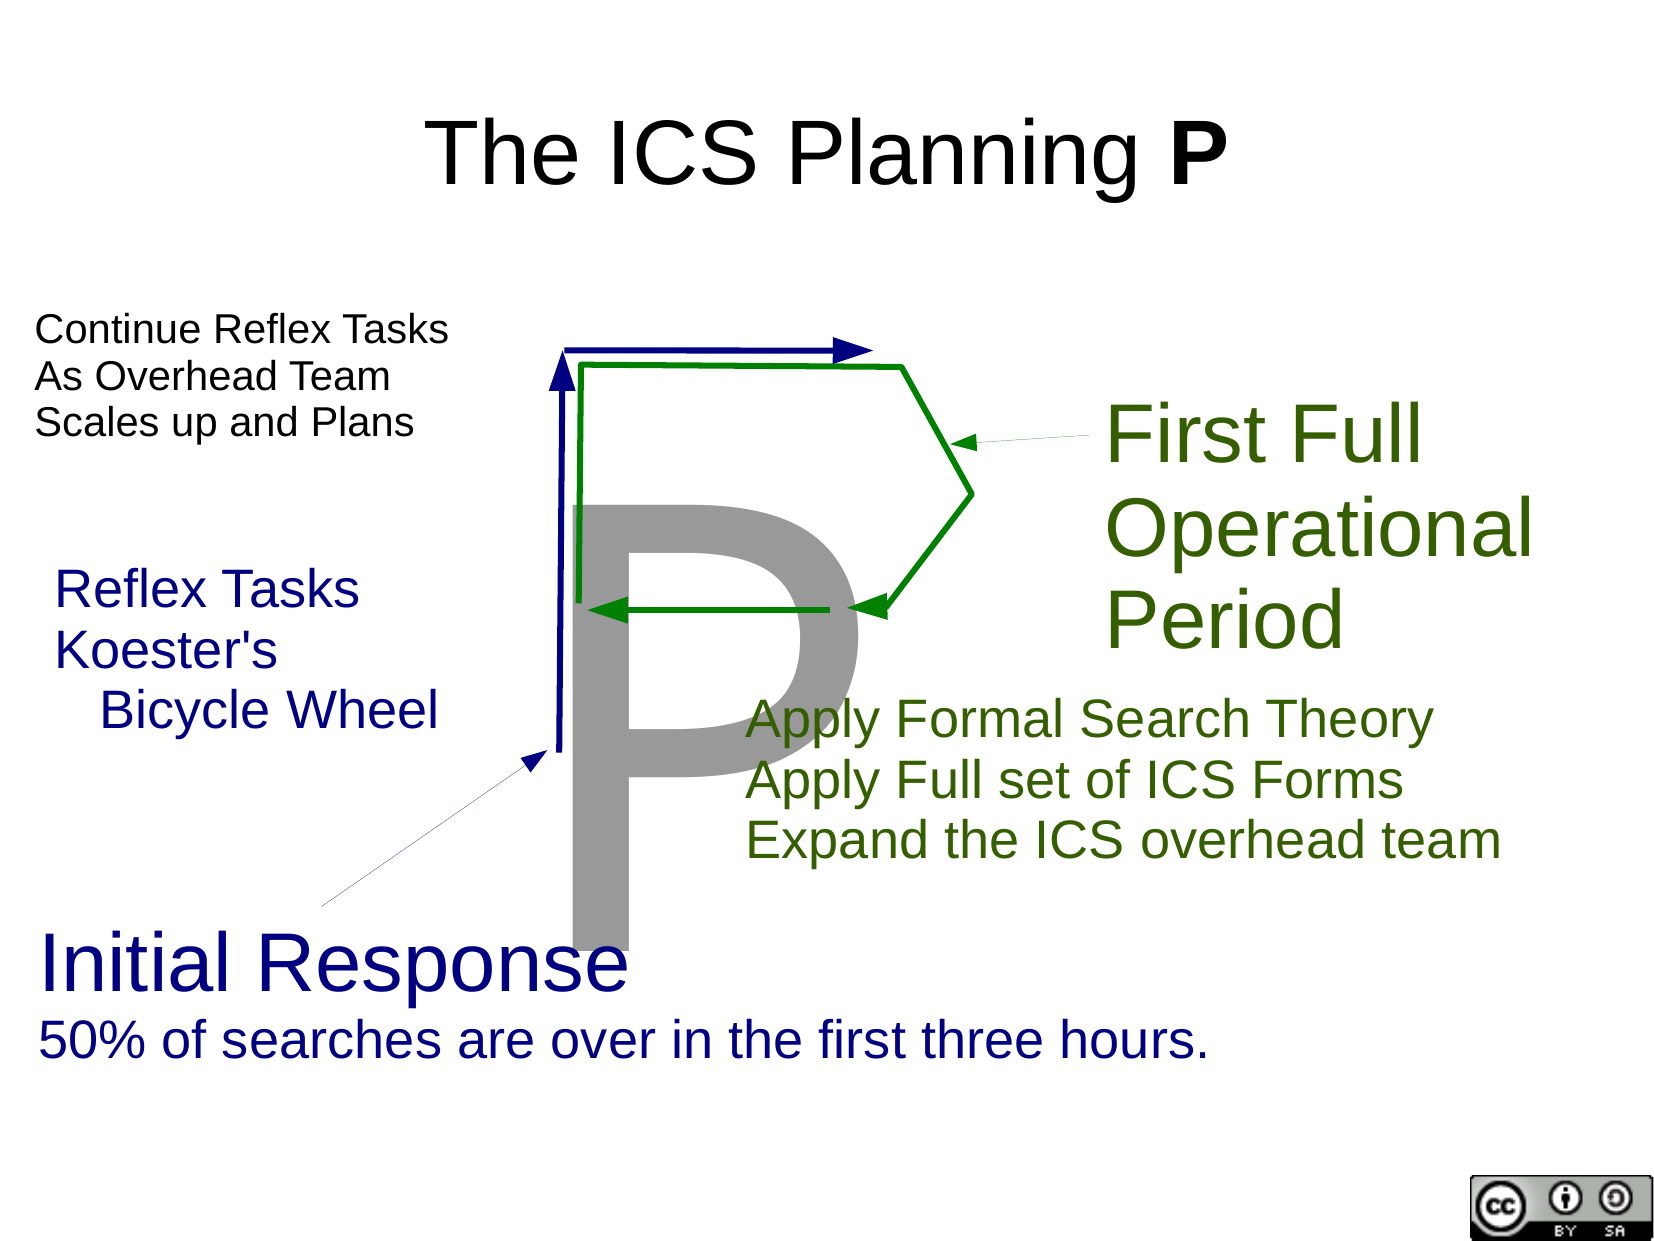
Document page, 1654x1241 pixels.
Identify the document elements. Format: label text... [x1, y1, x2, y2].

title The ICS Planning P [82, 49, 1571, 257]
text_box First Full Operational Period [1090, 338, 1616, 687]
text_box Continue Reflex Tasks As Overhead Team Scales up and Plans [19, 298, 559, 453]
text_box P [497, 276, 1034, 908]
text_box Reflex Tasks Koester's Bicycle Wheel [39, 551, 456, 748]
picture [1470, 1175, 1654, 1241]
text_box Apply Formal Search Theory Apply Full set of ICS Forms Expand the ICS overhead team [730, 681, 1519, 878]
text_box Initial Response 50% of searches are over in the first three hours. [23, 908, 1242, 1077]
